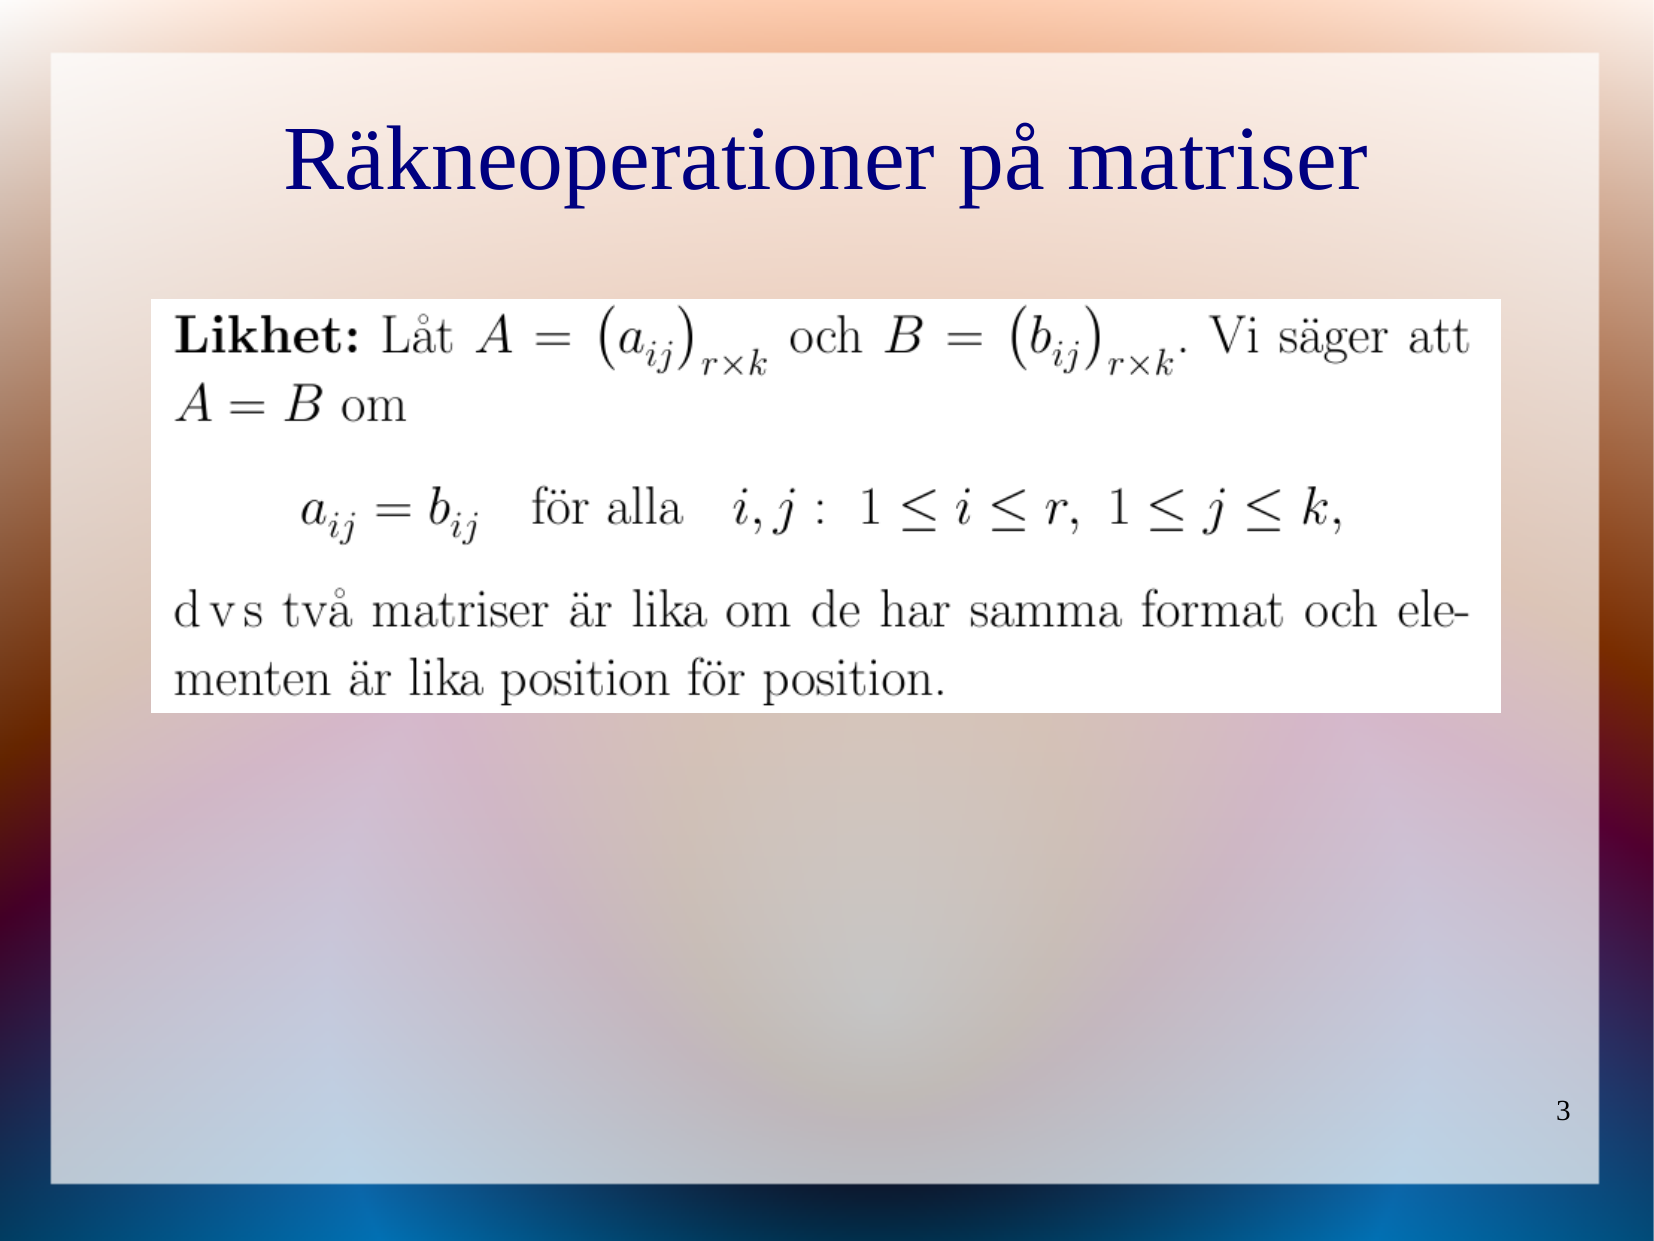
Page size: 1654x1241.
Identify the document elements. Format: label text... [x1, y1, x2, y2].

title Räkneoperationer på matriser [82, 55, 1571, 263]
picture [0, 0, 1654, 1241]
